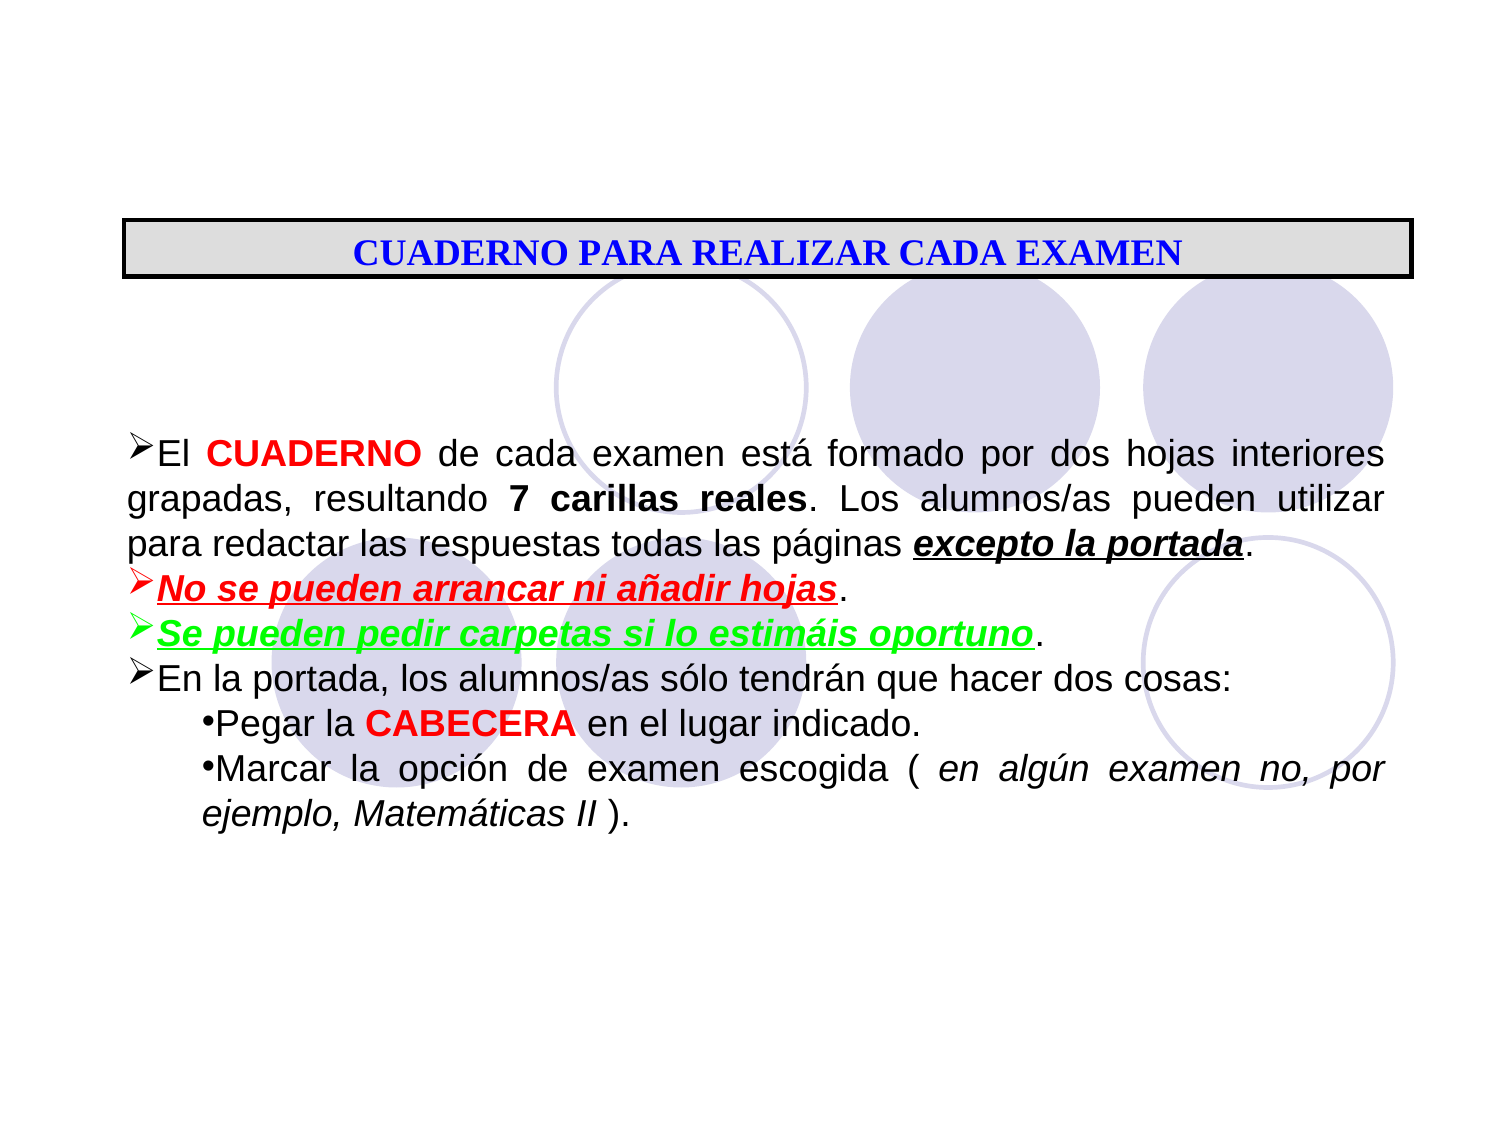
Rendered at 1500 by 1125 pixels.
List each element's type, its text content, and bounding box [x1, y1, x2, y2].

text_box El CUADERNO de cada examen está formado por dos hojas interiores grapadas, resultando 7 carillas reales. Los alumnos/as pueden utilizar para redactar las respuestas todas las páginas excepto la portada. No se pueden arrancar ni añadir hojas. Se pueden pedir carpetas si lo estimáis oportuno. En la portada, los alumnos/as sólo tendrán que hacer dos cosas: Pegar la CABECERA en el lugar indicado. Marcar la opción de examen escogida ( en algún examen no, por ejemplo, Matemáticas II ). [112, 420, 1400, 842]
text_box CUADERNO PARA REALIZAR CADA EXAMEN [123, 219, 1412, 277]
